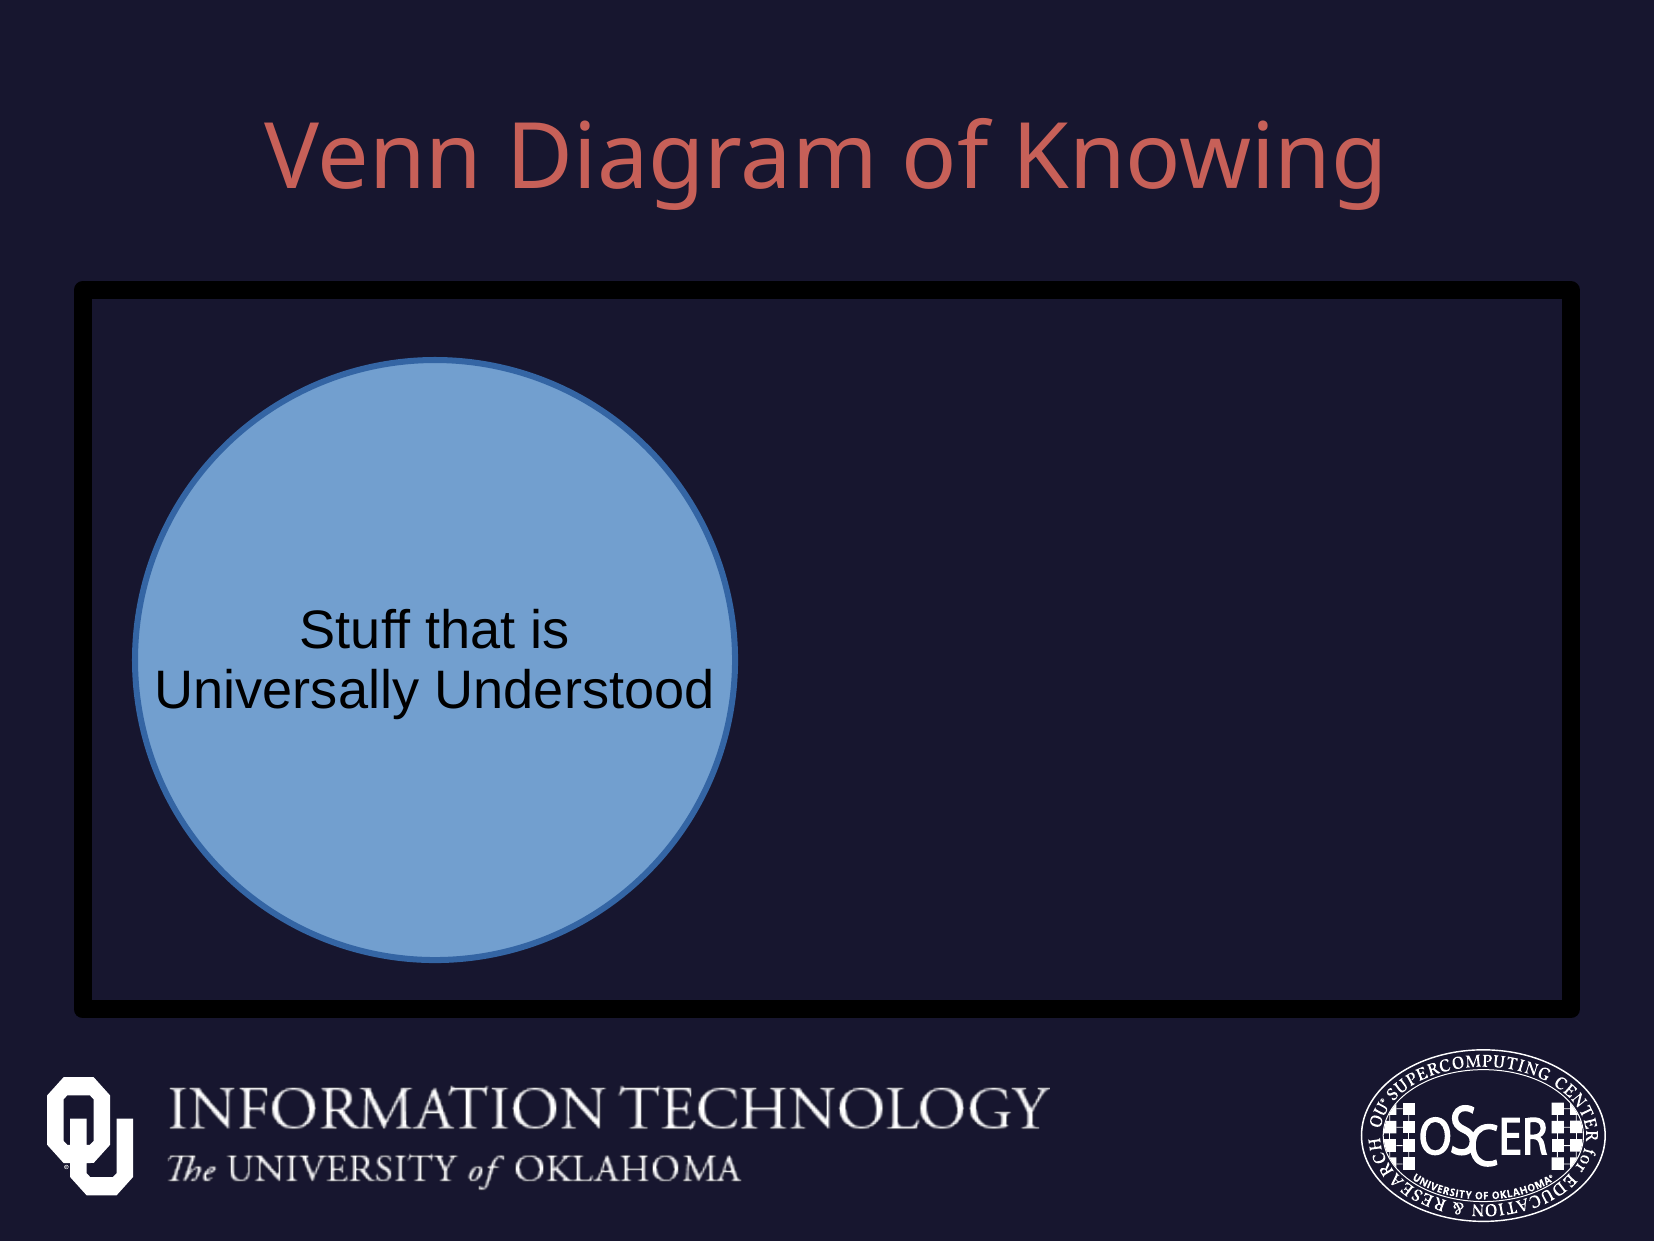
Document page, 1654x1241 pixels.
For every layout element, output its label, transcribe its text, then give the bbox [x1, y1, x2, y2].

title Venn Diagram of Knowing [82, 49, 1571, 257]
picture [159, 1075, 1050, 1195]
text_box Stuff that is Universally Understood [135, 360, 736, 961]
